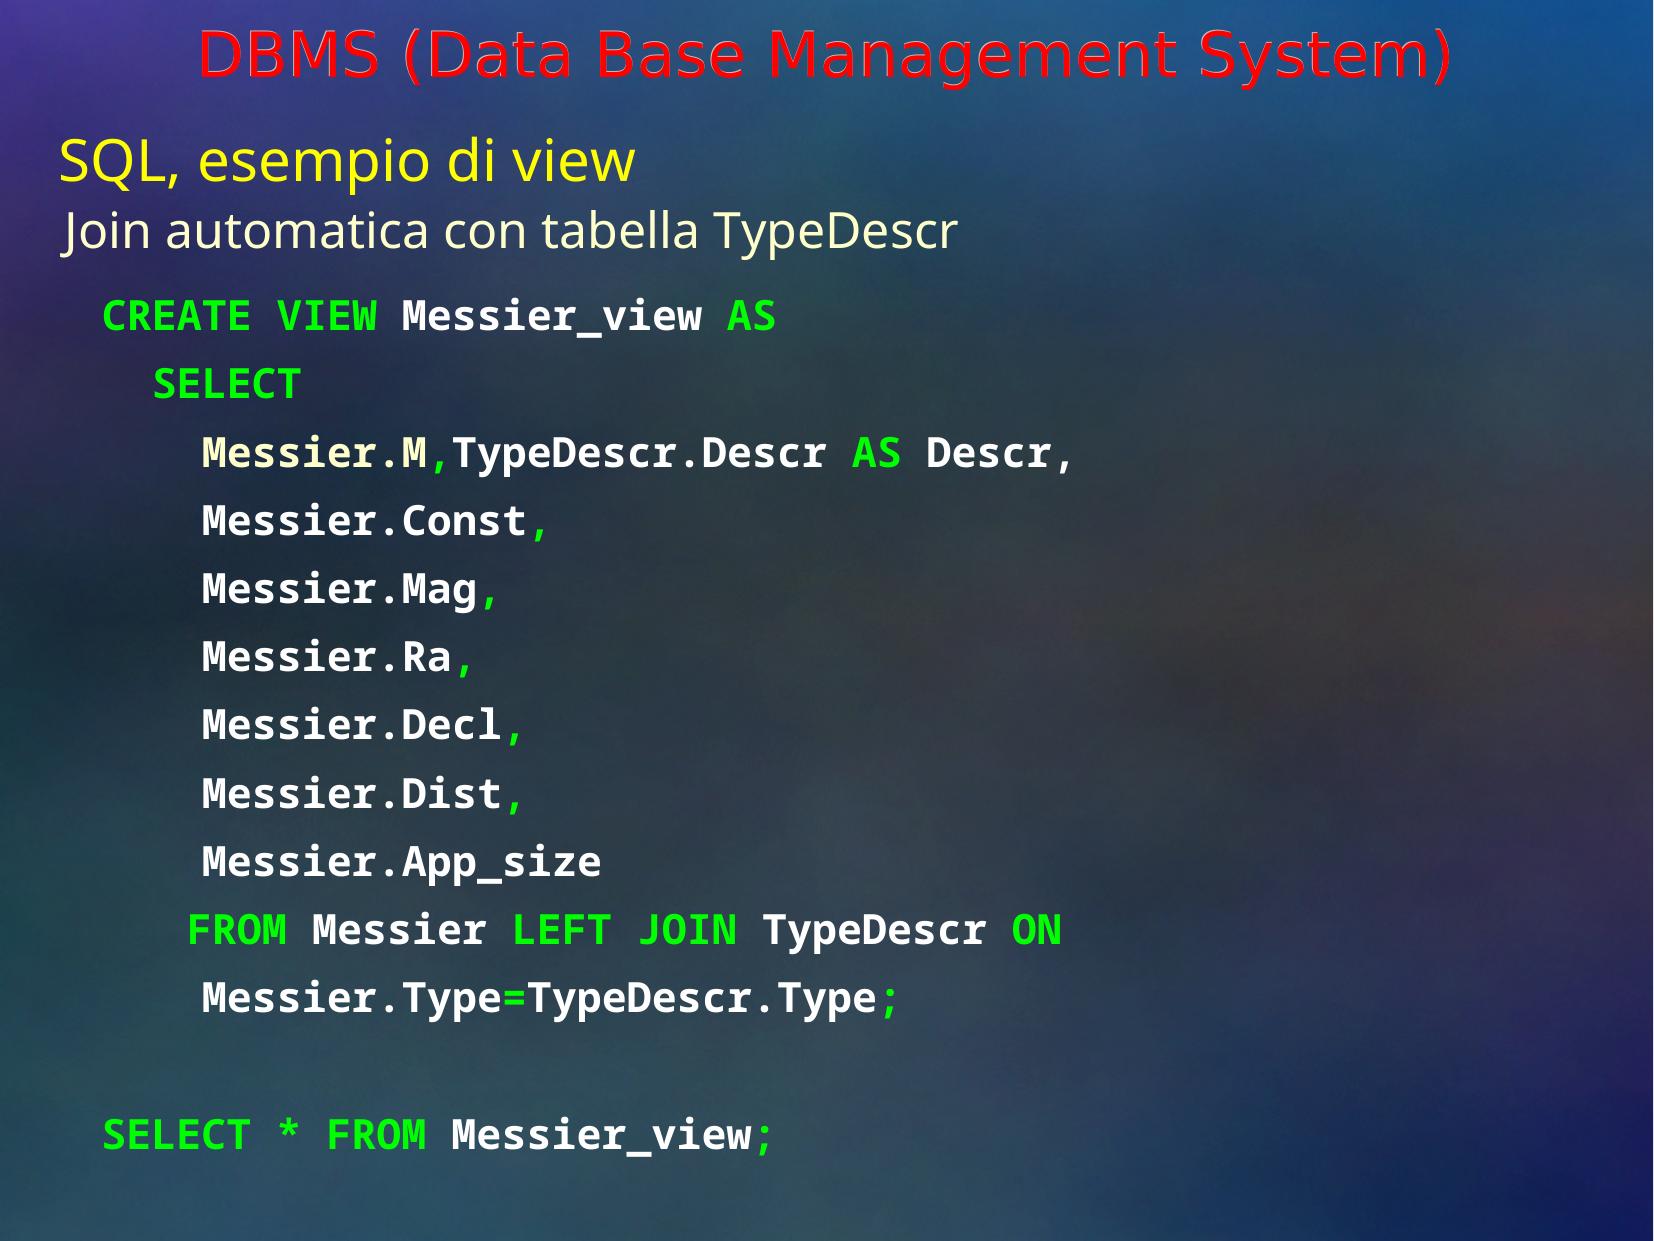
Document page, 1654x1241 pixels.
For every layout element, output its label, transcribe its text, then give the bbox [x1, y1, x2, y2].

picture [0, 0, 1654, 1241]
text_box CREATE VIEW Messier_view AS SELECT Messier.M,TypeDescr.Descr AS Descr, Messier.Const, Messier.Mag, Messier.Ra, Messier.Decl, Messier.Dist, Messier.App_size FROM Messier LEFT JOIN TypeDescr ON Messier.Type=TypeDescr.Type; SELECT * FROM Messier_view; [101, 285, 1423, 1042]
text_box Join automatica con tabella TypeDescr [28, 195, 1032, 256]
text_box SQL, esempio di view [23, 118, 1568, 195]
